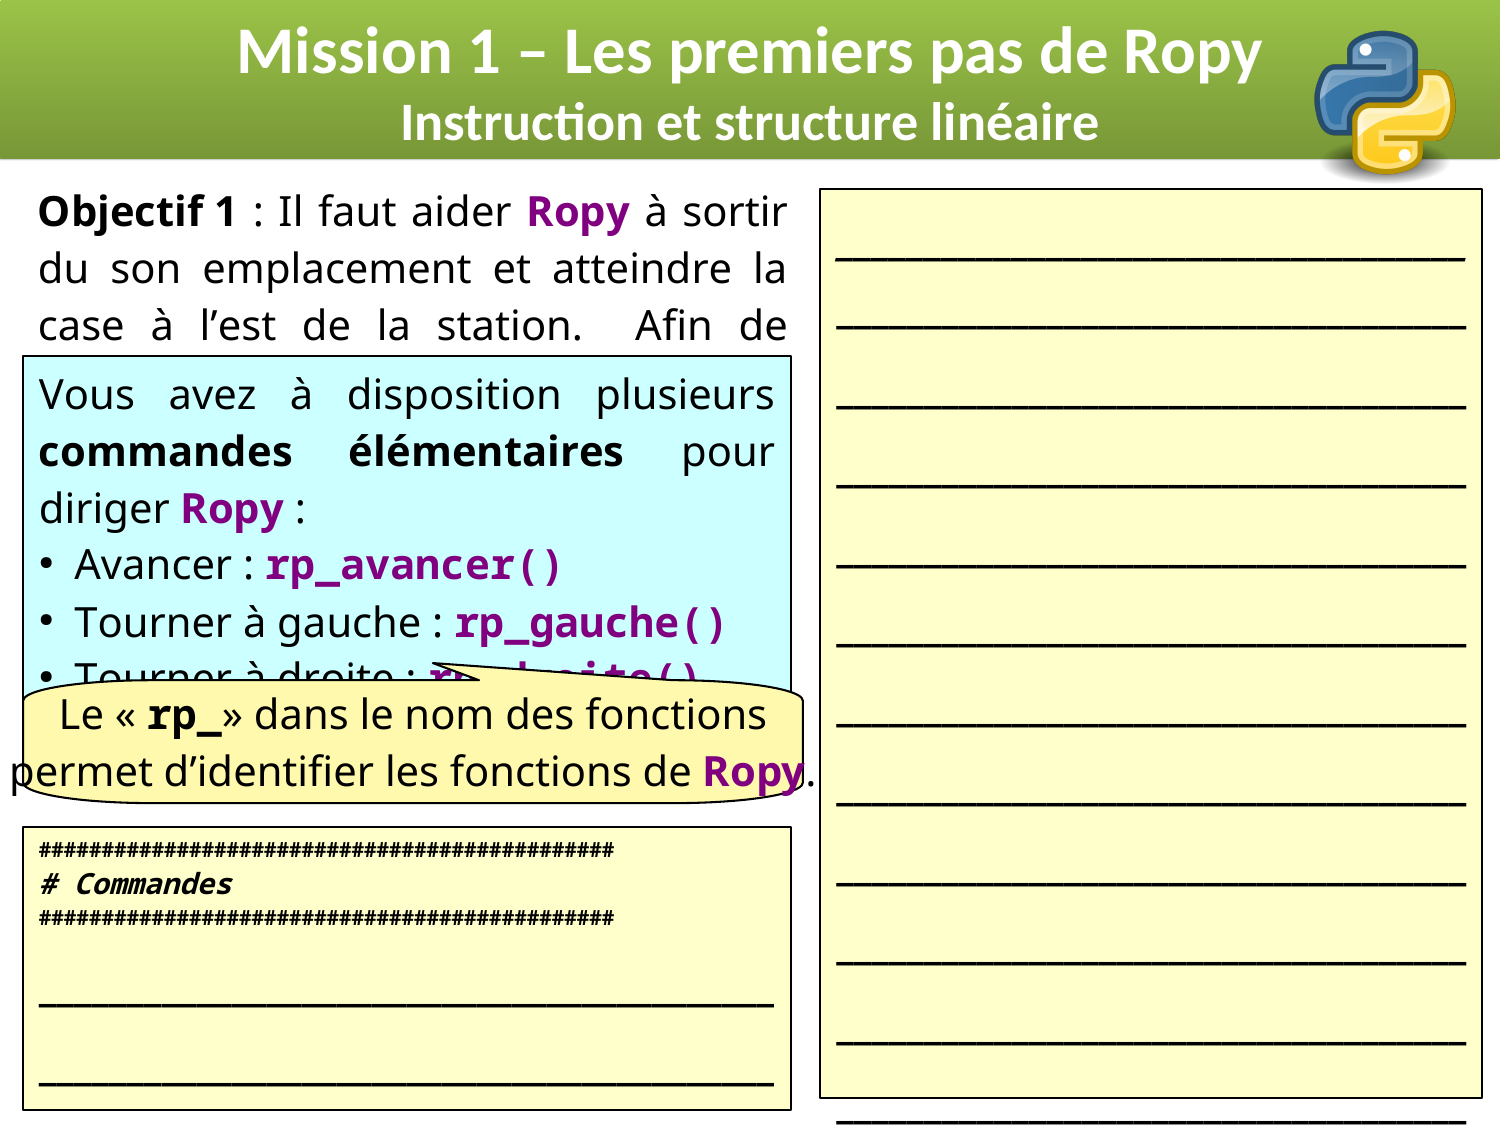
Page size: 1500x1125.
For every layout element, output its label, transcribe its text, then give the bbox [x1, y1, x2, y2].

text_box Le « rp_» dans le nom des fonctions permet d’identifier les fonctions de Ropy. [23, 663, 803, 804]
picture [1305, 27, 1465, 188]
text_box ____________________________________ ____________________________________ ____________________________________ ____________________________________ ____________________________________ ____________________________________ ____________________________________ ____________________________________ ____________________________________ ____________________________________ ____________________________________ ____________________________________ ____________________________________ ____________________________________ ____________________________________ [820, 188, 1483, 1099]
text_box Vous avez à disposition plusieurs commandes élémentaires pour diriger Ropy : Avancer : rp_avancer() Tourner à gauche : rp_gauche() Tourner à droite : rp_droite() Marquer la case : rp_marquer() [23, 355, 791, 667]
text_box Mission 1 – Les premiers pas de Ropy Instruction et structure linéaire [0, 0, 1500, 159]
text_box Objectif 1 : Il faut aider Ropy à sortir du son emplacement et atteindre la case à l’est de la station. Afin de visualiser le trajet, il faudra marquer les cases. [23, 174, 803, 356]
text_box ############################################## # Commandes ############################################## __________________________________________ __________________________________________ __________________________________________ [23, 826, 792, 1111]
